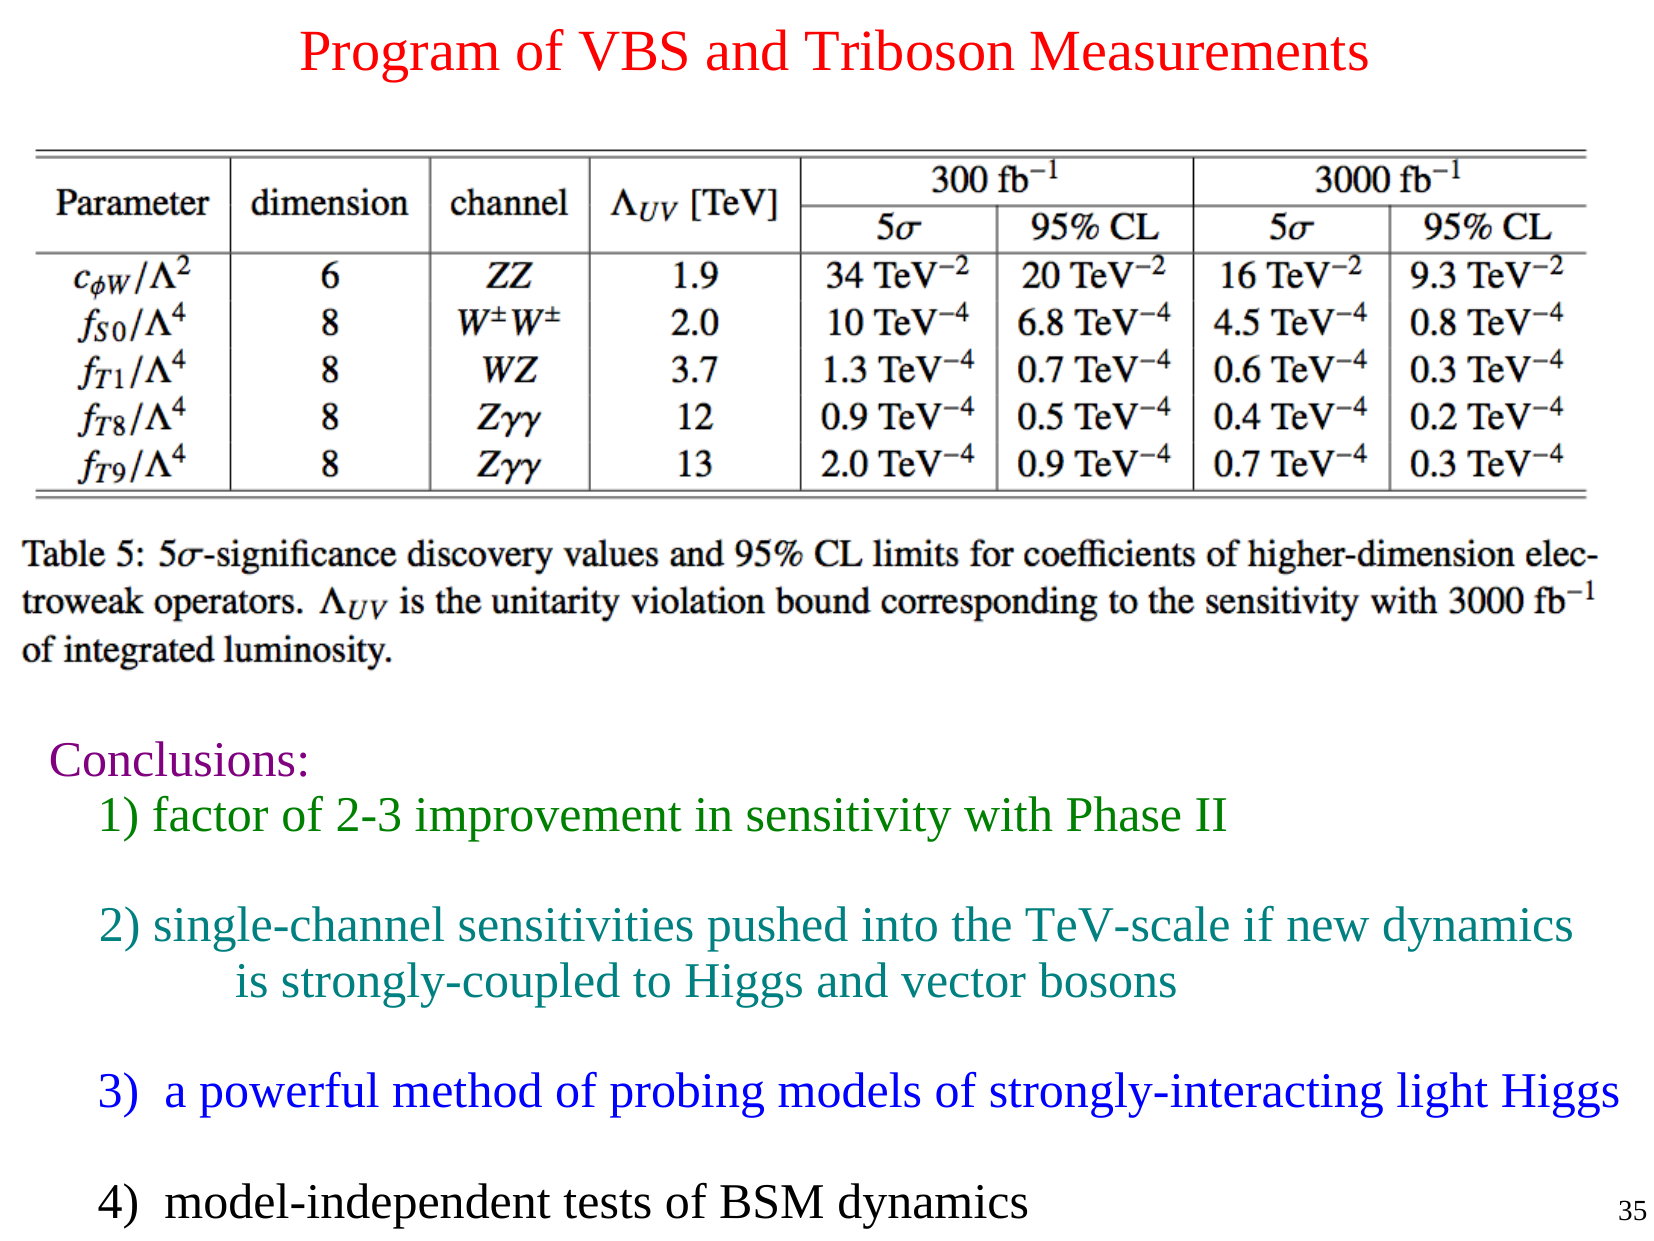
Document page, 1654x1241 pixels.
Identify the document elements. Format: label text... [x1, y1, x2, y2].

picture [1, 124, 1654, 688]
text_box Conclusions: 1) factor of 2-3 improvement in sensitivity with Phase II 2) single-channel sensitivities pushed into the TeV-scale if new dynamics is strongly-coupled to Higgs and vector bosons 3) a powerful method of probing models of strongly-interacting light Higgs 4) model-independent tests of BSM dynamics [23, 731, 1620, 1230]
title Program of VBS and Triboson Measurements [128, 0, 1541, 124]
